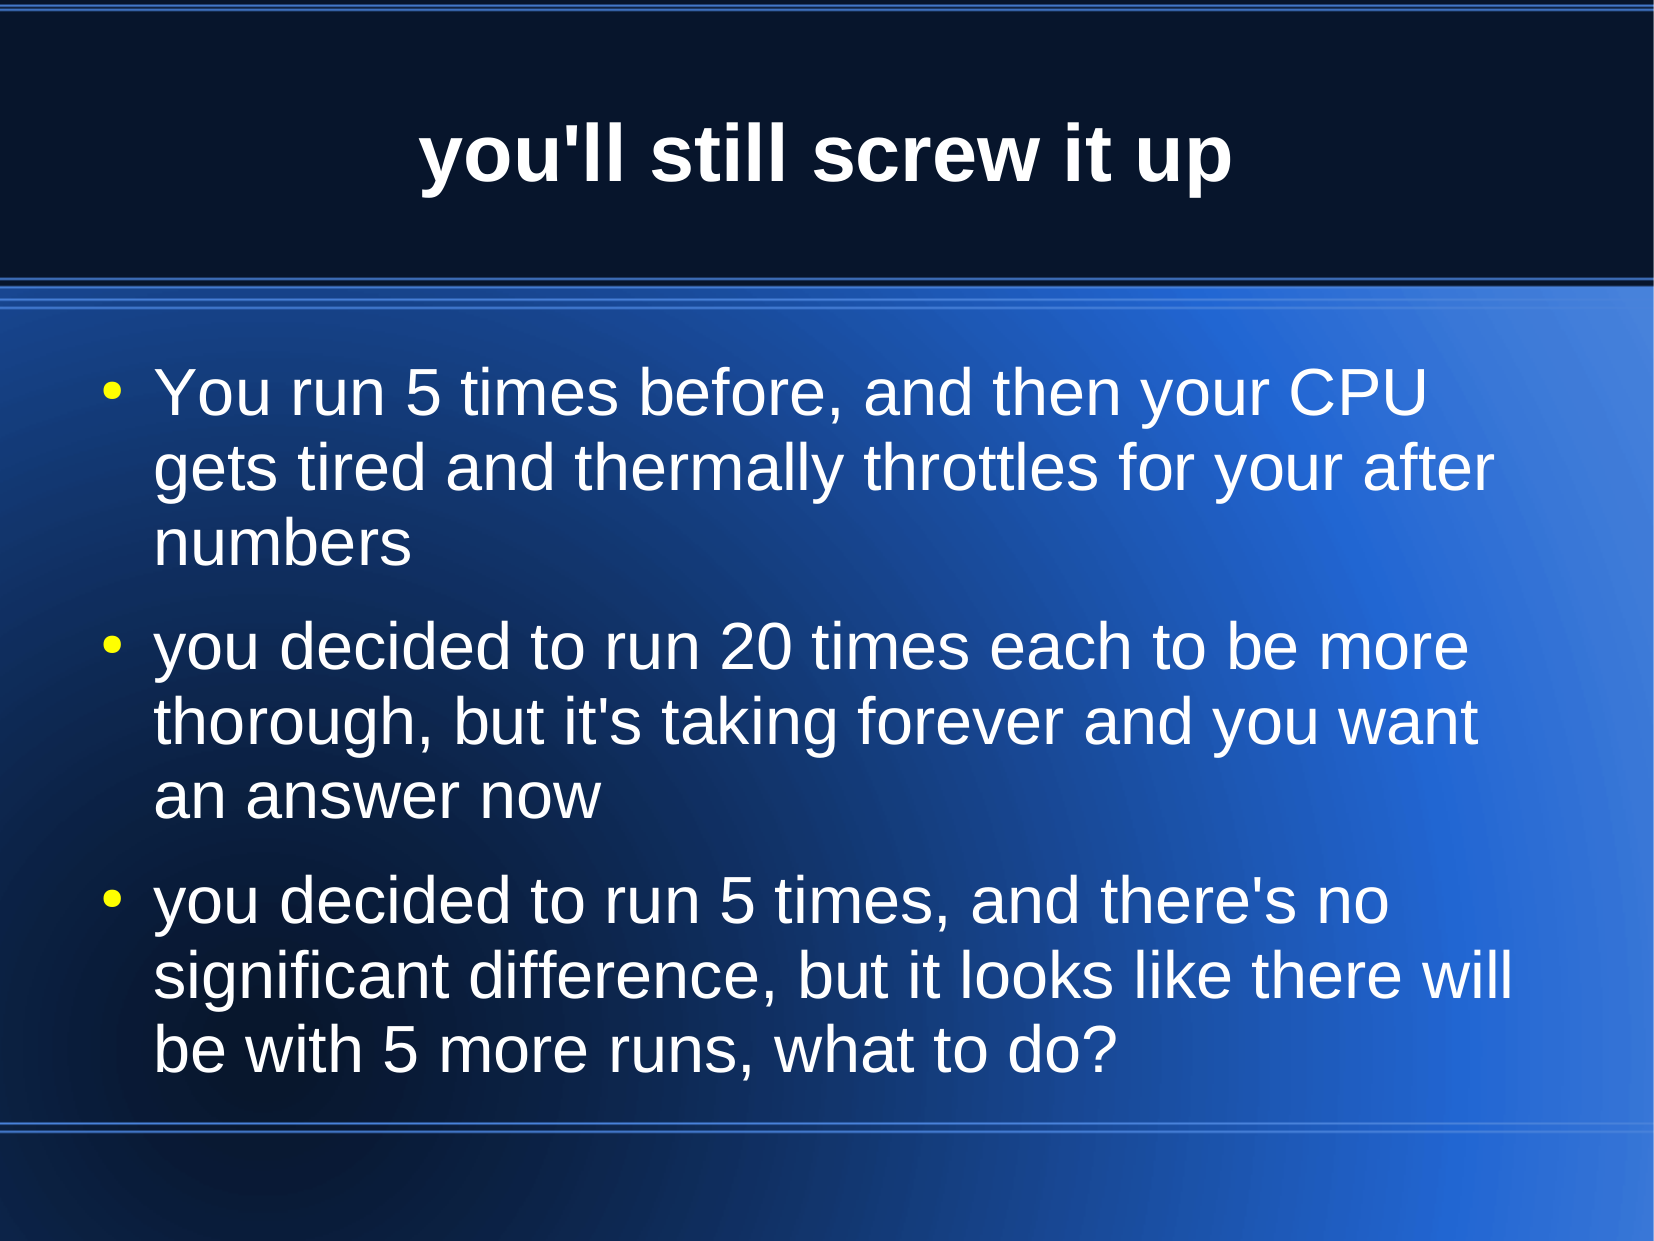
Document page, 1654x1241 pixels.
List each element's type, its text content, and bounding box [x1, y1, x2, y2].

list You run 5 times before, and then your CPU gets tired and thermally throttles for your after numbers you decided to run 20 times each to be more thorough, but it's taking forever and you want an answer now you decided to run 5 times, and there's no significant difference, but it looks like there will be with 5 more runs, what to do? [82, 355, 1571, 1088]
picture [0, 0, 1654, 1241]
title you'll still screw it up [82, 49, 1571, 257]
